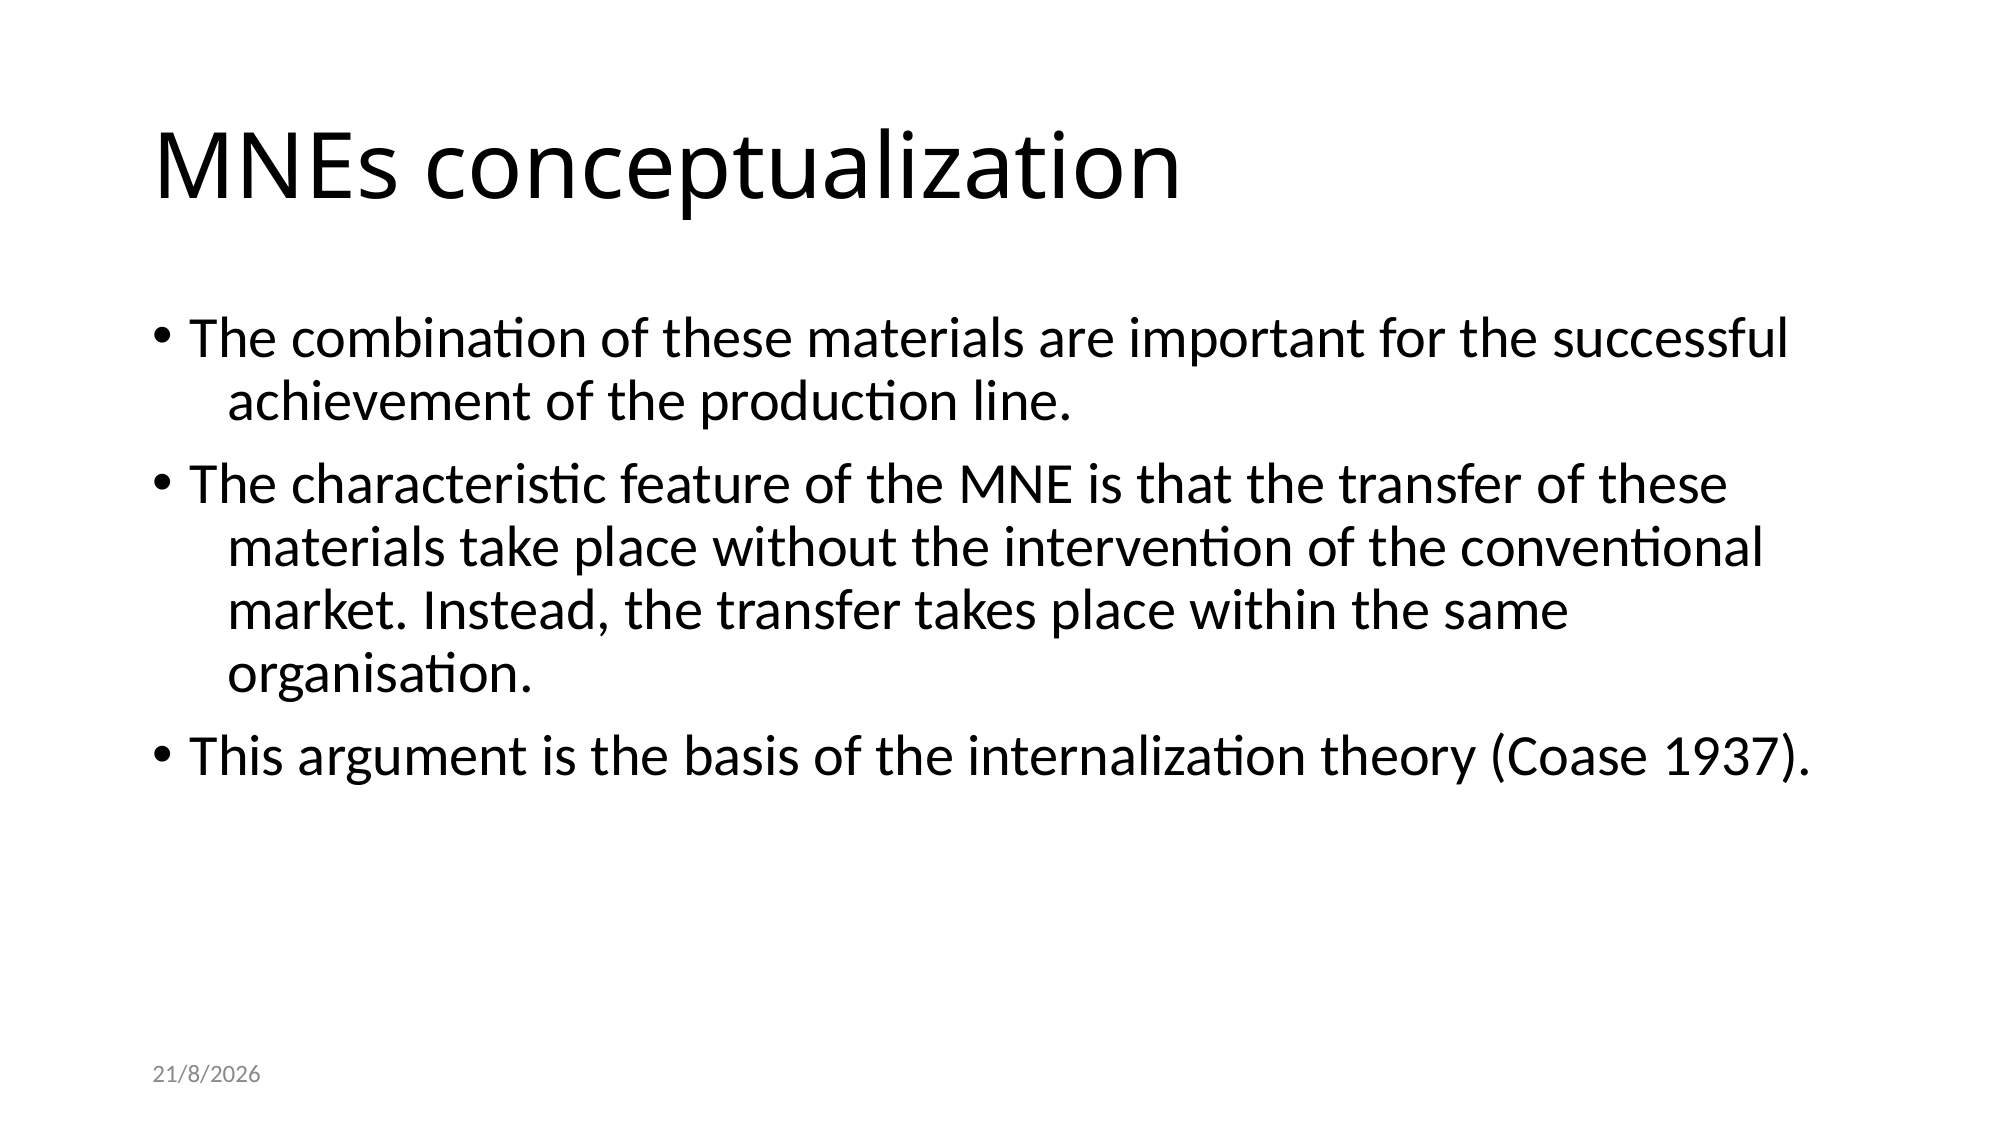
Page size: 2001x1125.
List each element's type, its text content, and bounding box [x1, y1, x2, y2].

title MNEs conceptualization [137, 59, 1863, 278]
text_box 15/3/2022 [137, 1042, 588, 1103]
list The combination of these materials are important for the successful achievement of the production line. The characteristic feature of the MNE is that the transfer of these materials take place without the intervention of the conventional market. Instead, the transfer takes place within the same organisation. This argument is the basis of the internalization theory (Coase 1937). [137, 299, 1863, 1014]
